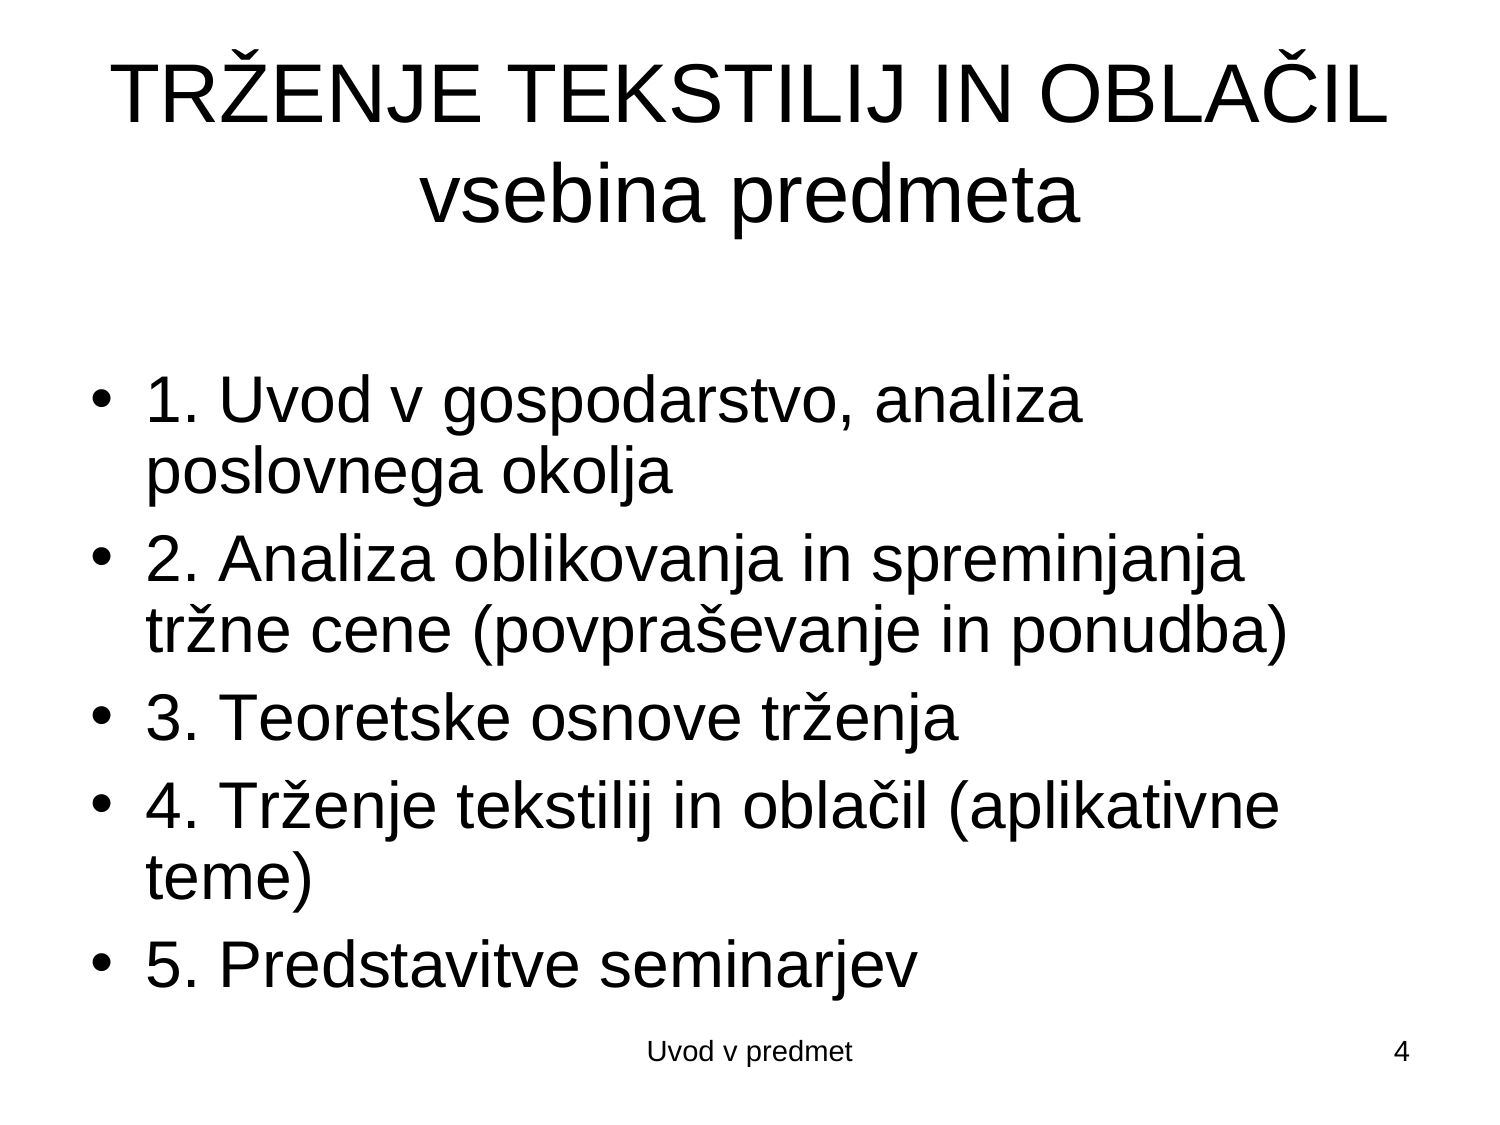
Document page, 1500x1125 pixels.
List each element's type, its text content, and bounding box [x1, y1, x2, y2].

text_box <number> [1074, 1024, 1426, 1103]
list 1. Uvod v gospodarstvo, analiza poslovnega okolja 2. Analiza oblikovanja in spreminjanja tržne cene (povpraševanje in ponudba) 3. Teoretske osnove trženja 4. Trženje tekstilij in oblačil (aplikativne teme) 5. Predstavitve seminarjev [75, 262, 1426, 1012]
title TRŽENJE TEKSTILIJ IN OBLAČIL vsebina predmeta [75, 31, 1426, 247]
text_box Uvod v predmet [512, 1024, 988, 1103]
